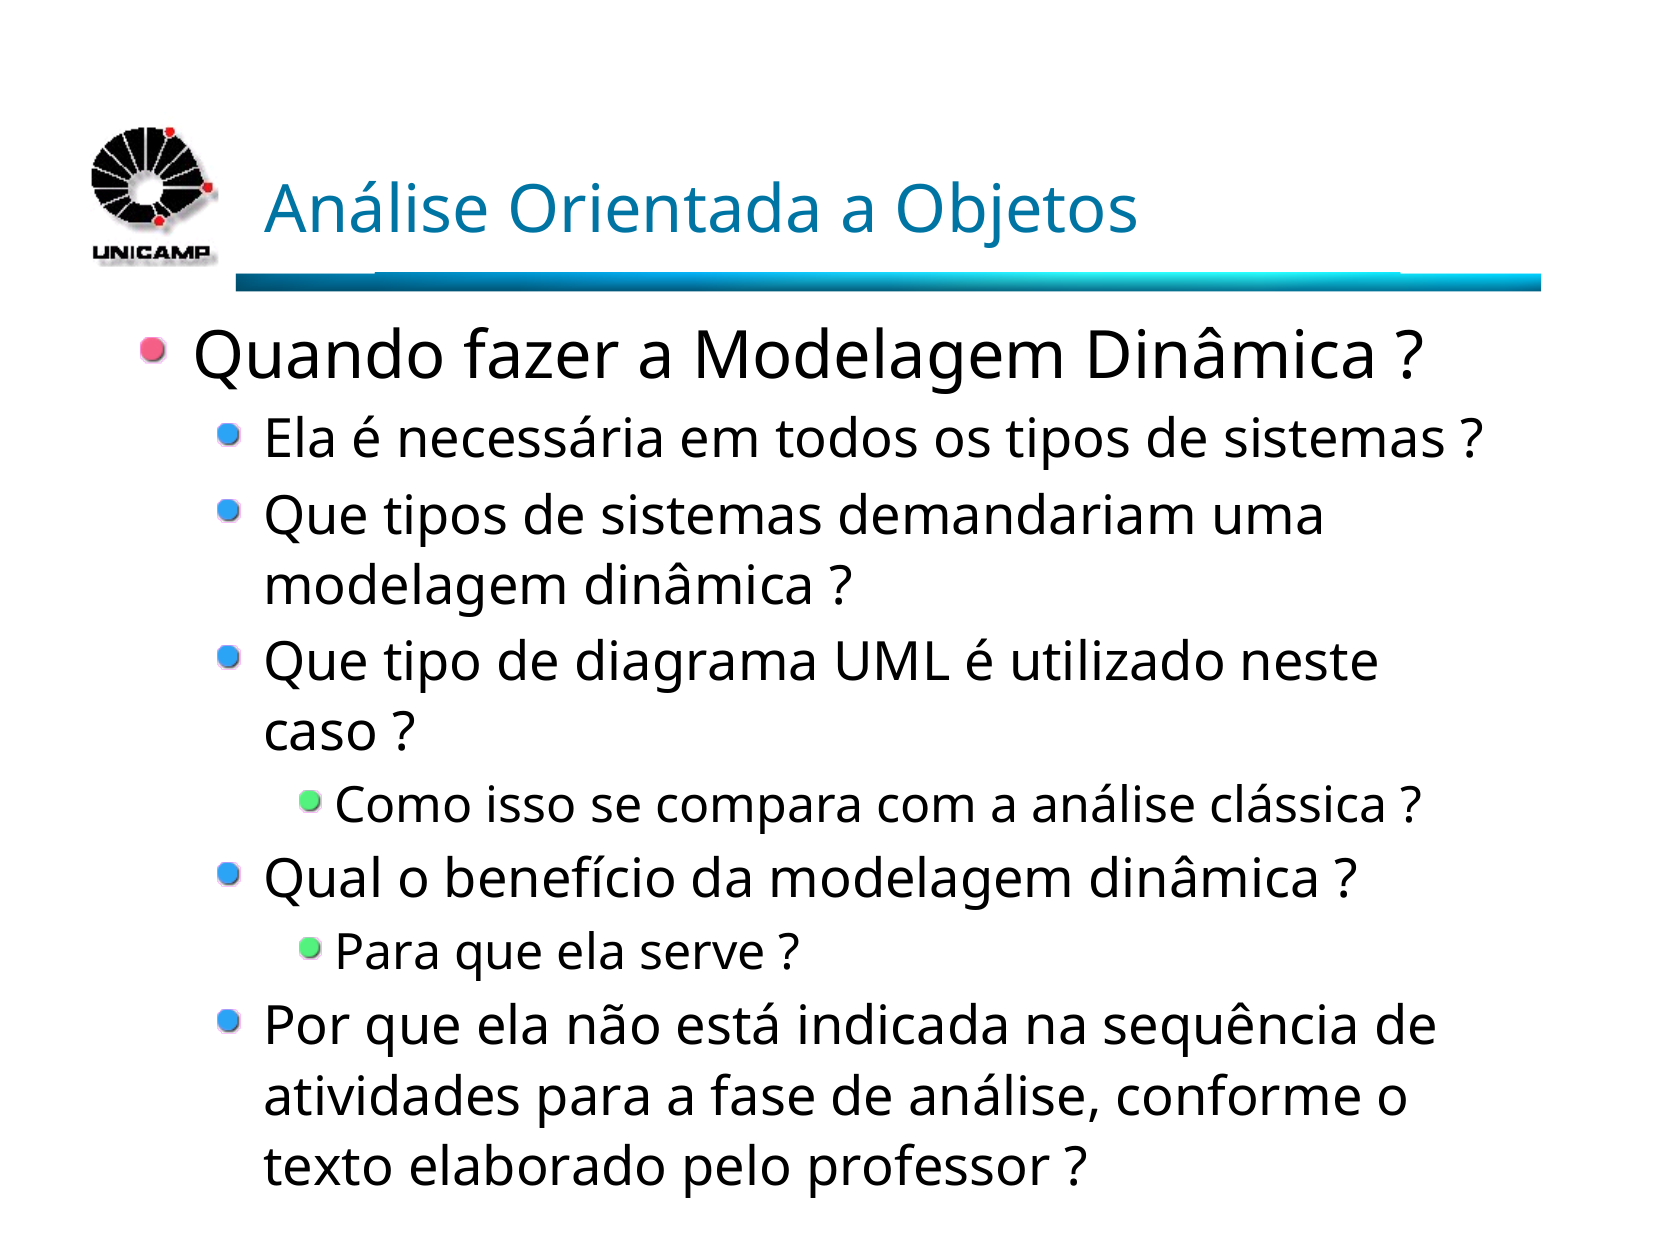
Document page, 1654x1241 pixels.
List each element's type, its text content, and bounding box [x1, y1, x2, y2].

picture [125, 272, 1654, 295]
list Quando fazer a Modelagem Dinâmica ? Ela é necessária em todos os tipos de sistemas ? Que tipos de sistemas demandariam uma modelagem dinâmica ? Que tipo de diagrama UML é utilizado neste caso ? Como isso se compara com a análise clássica ? Qual o benefício da modelagem dinâmica ? Para que ela serve ? Por que ela não está indicada na sequência de atividades para a fase de análise, conforme o texto elaborado pelo professor ? [121, 309, 1534, 1167]
title Análise Orientada a Objetos [264, 57, 1534, 250]
